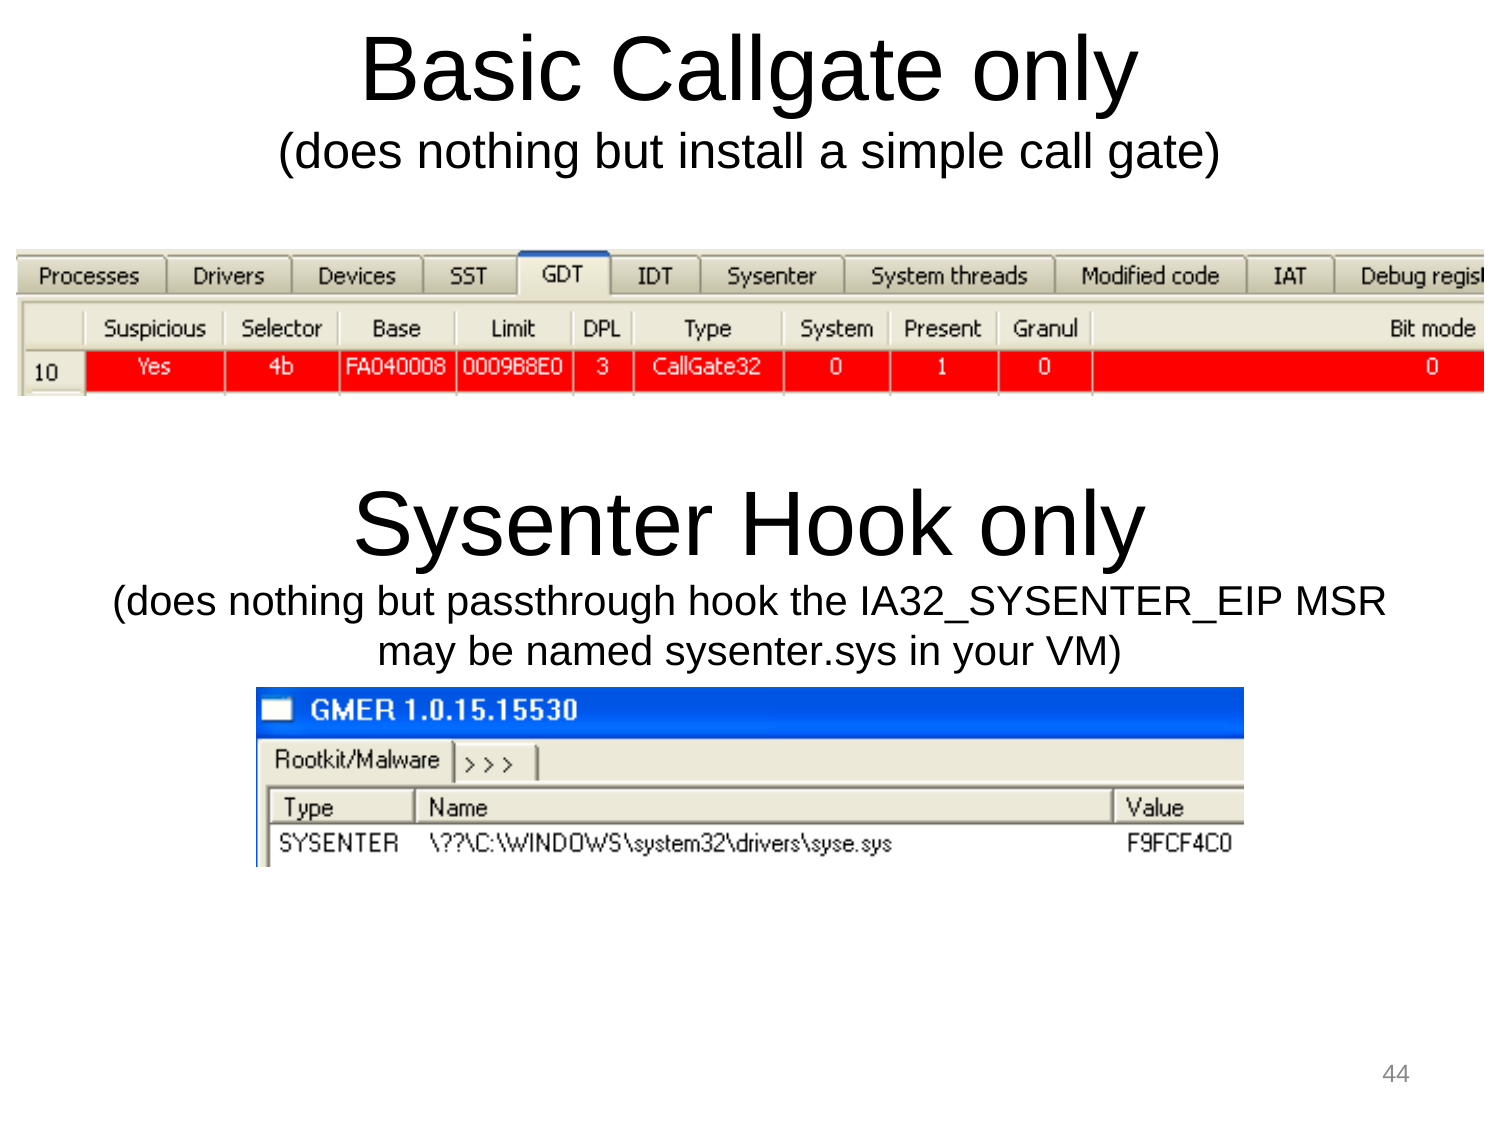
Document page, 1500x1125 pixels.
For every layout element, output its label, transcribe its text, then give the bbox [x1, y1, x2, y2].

title Basic Callgate only (does nothing but install a simple call gate) [0, 0, 1500, 188]
text_box Sysenter Hook only (does nothing but passthrough hook the IA32_SYSENTER_EIP MSR may be named sysenter.sys in your VM) [0, 474, 1500, 663]
text_box <number> [1074, 1042, 1426, 1103]
picture [16, 249, 1484, 396]
picture [256, 687, 1244, 867]
